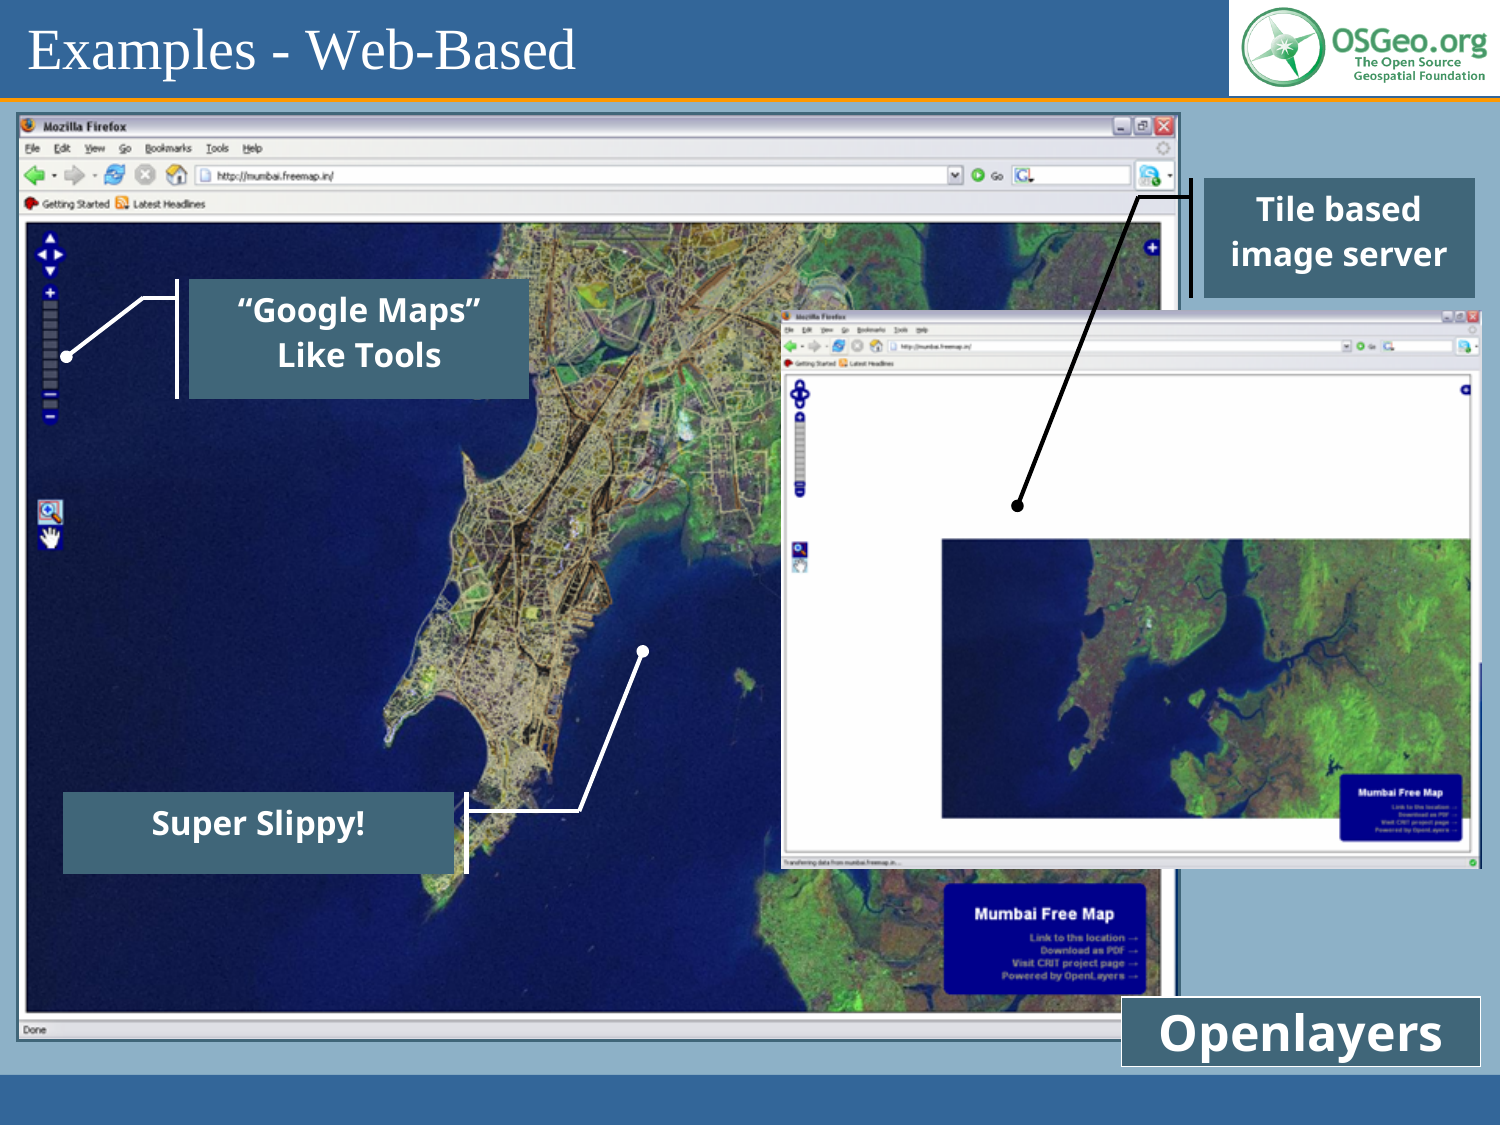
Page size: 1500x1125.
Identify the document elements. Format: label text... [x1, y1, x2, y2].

text_box “Google Maps” Like Tools [189, 279, 529, 399]
text_box Openlayers [1121, 997, 1481, 1067]
text_box Super Slippy! [63, 792, 454, 874]
picture [1228, 0, 1500, 97]
picture [19, 115, 1482, 1040]
text_box Tile based image server [1204, 178, 1475, 298]
title Examples - Web-Based [12, 0, 1138, 100]
